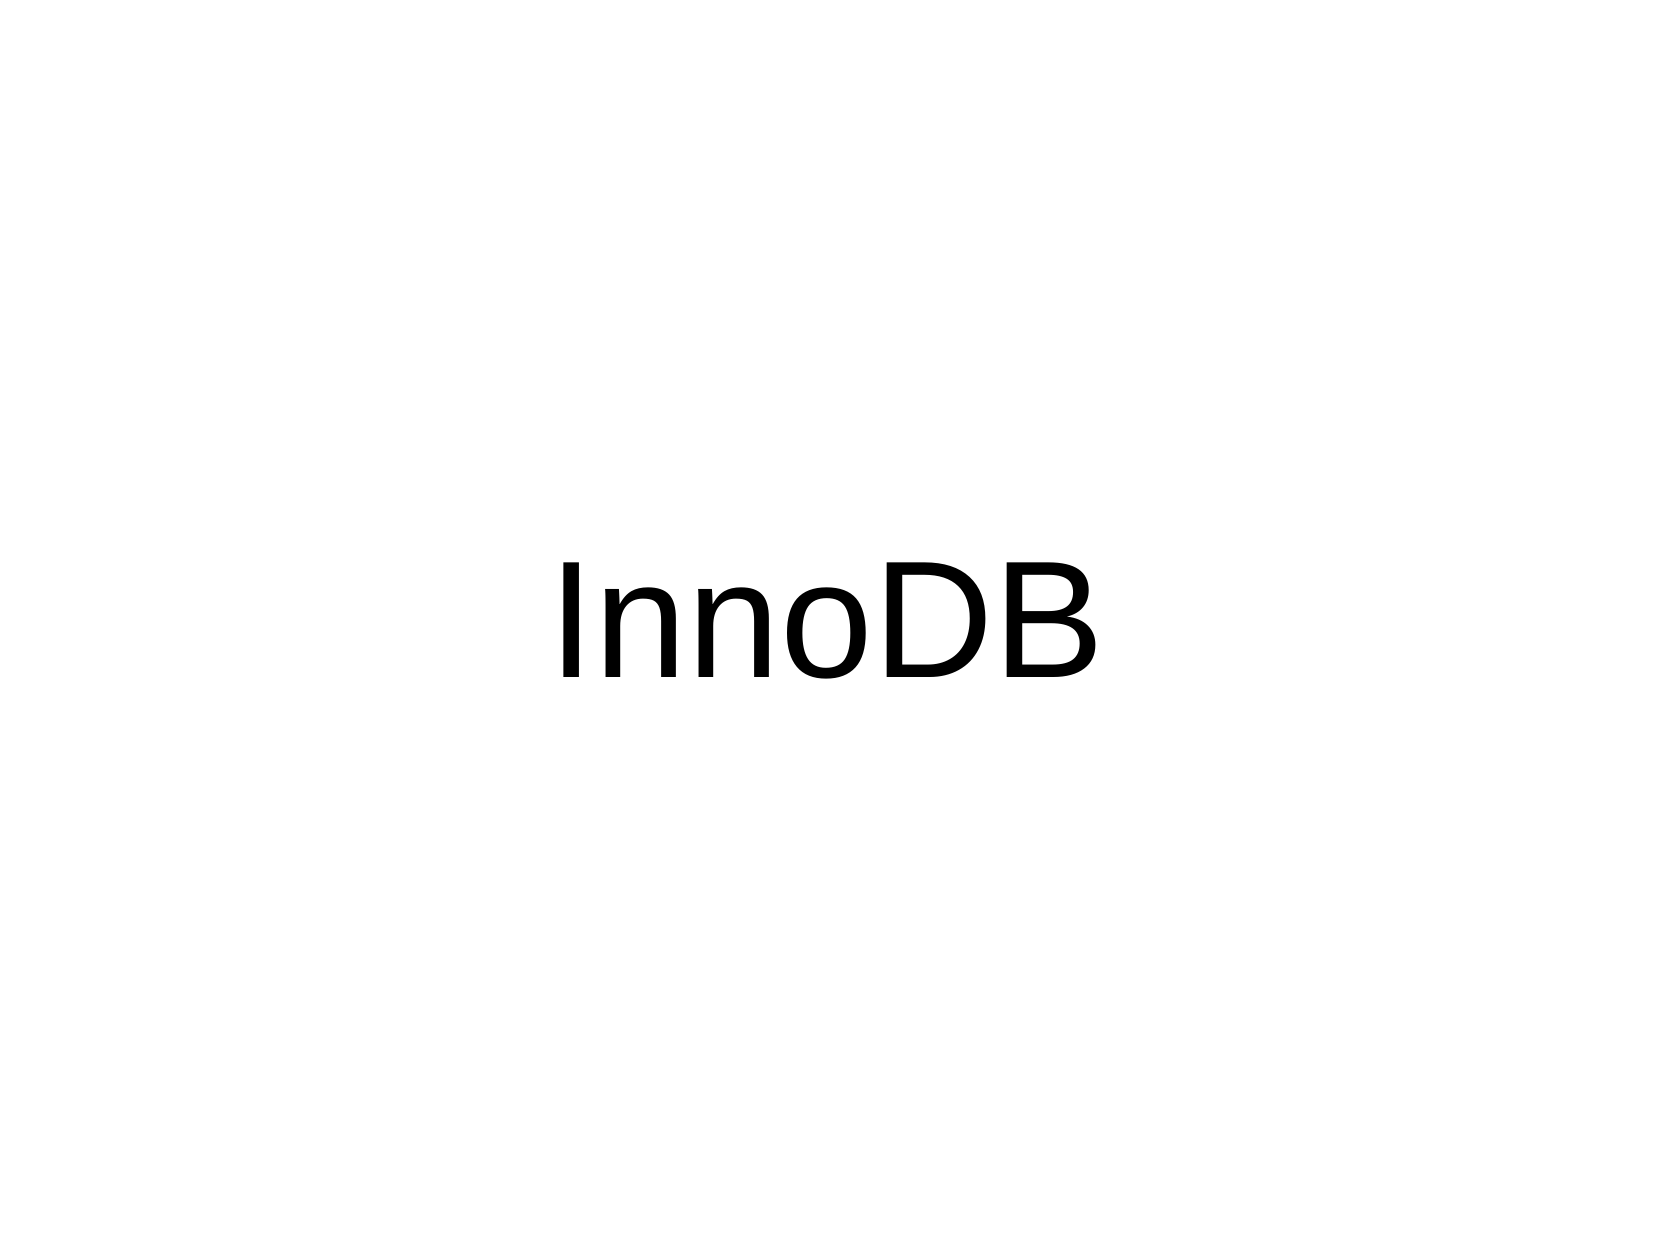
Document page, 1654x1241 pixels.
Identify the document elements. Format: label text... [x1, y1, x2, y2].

title InnoDB [0, 516, 1654, 724]
